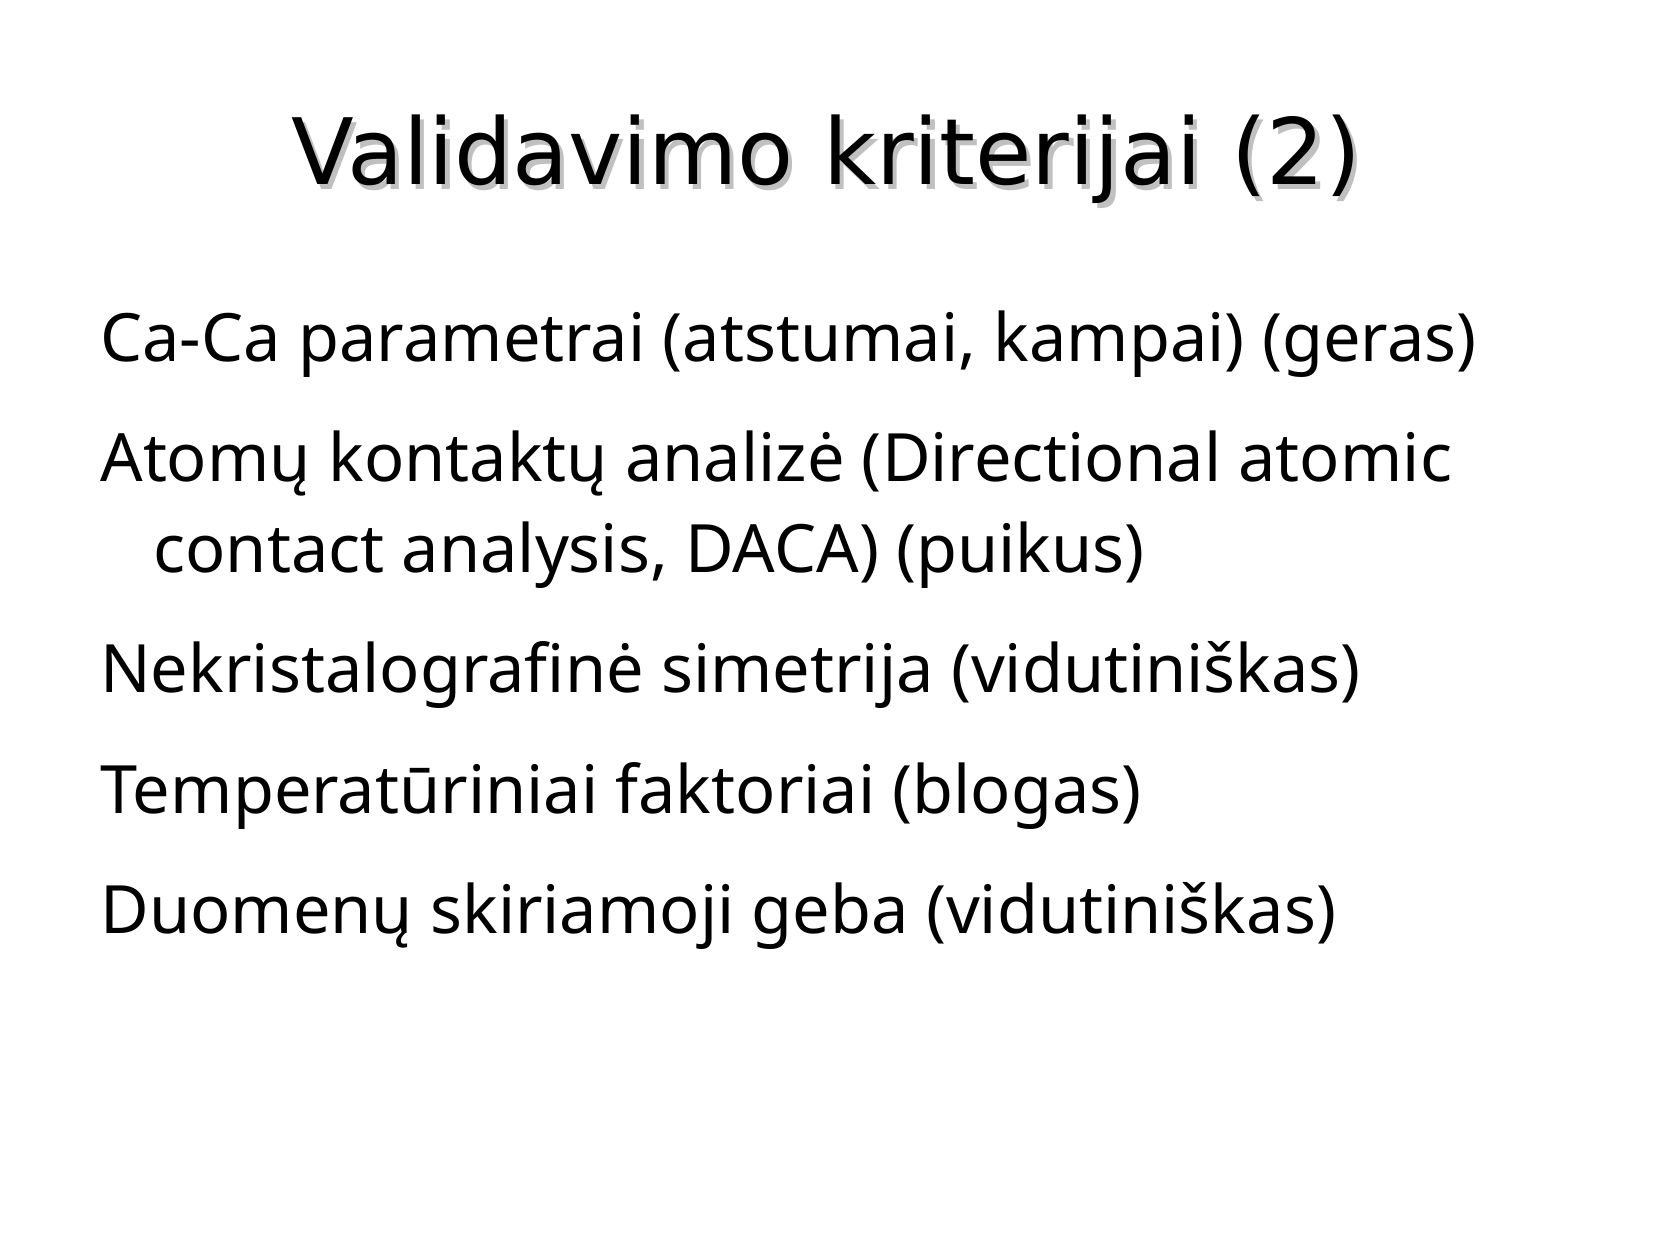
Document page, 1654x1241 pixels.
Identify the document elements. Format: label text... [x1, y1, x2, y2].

title Validavimo kriterijai (2) [82, 56, 1571, 250]
list Ca-Ca parametrai (atstumai, kampai) (geras) Atomų kontaktų analizė (Directional atomic contact analysis, DACA) (puikus) Nekristalografinė simetrija (vidutiniškas) Temperatūriniai faktoriai (blogas) Duomenų skiriamoji geba (vidutiniškas) [82, 290, 1571, 1094]
